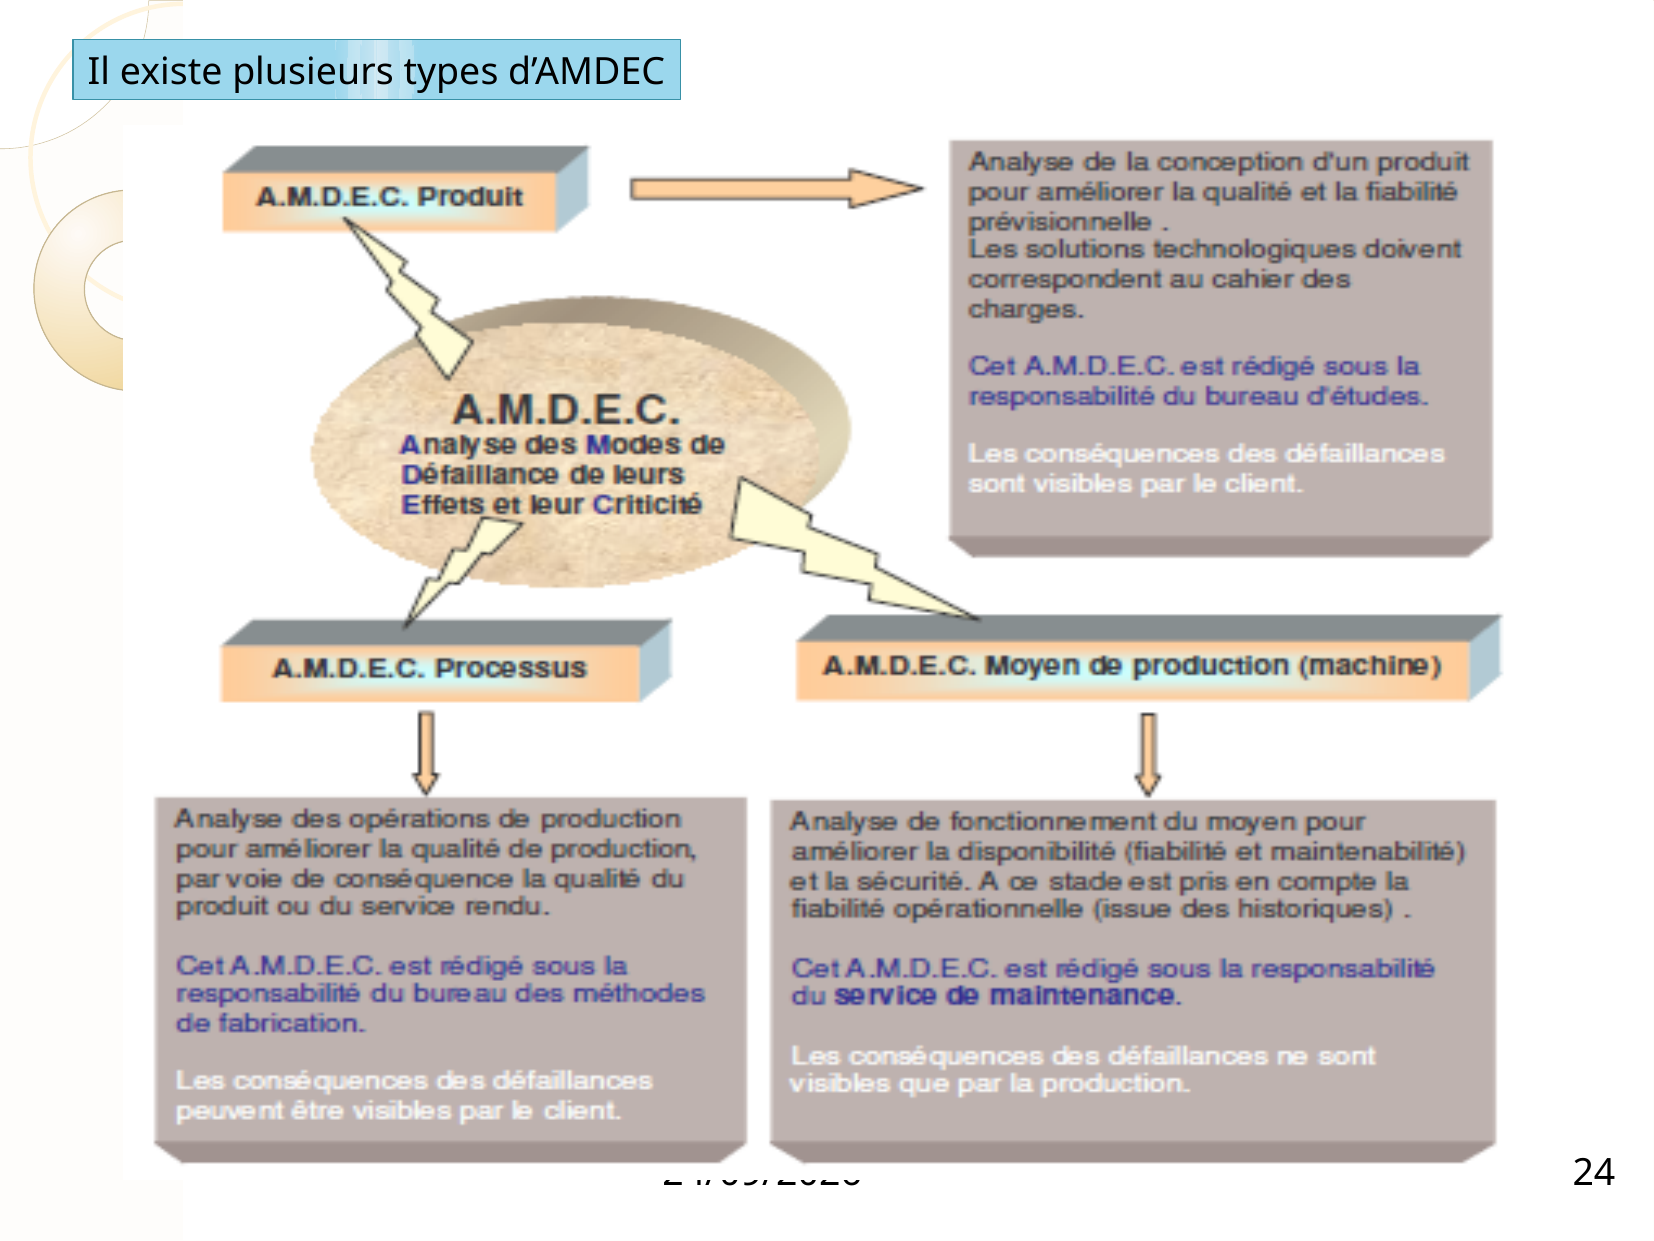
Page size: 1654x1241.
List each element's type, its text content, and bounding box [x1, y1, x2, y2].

text_box Il existe plusieurs types d’AMDEC [72, 39, 681, 100]
picture [123, 125, 1569, 1180]
slide_number 02/07/2018 [647, 1180, 1034, 1227]
slide_number <numéro> [1557, 1140, 1641, 1227]
